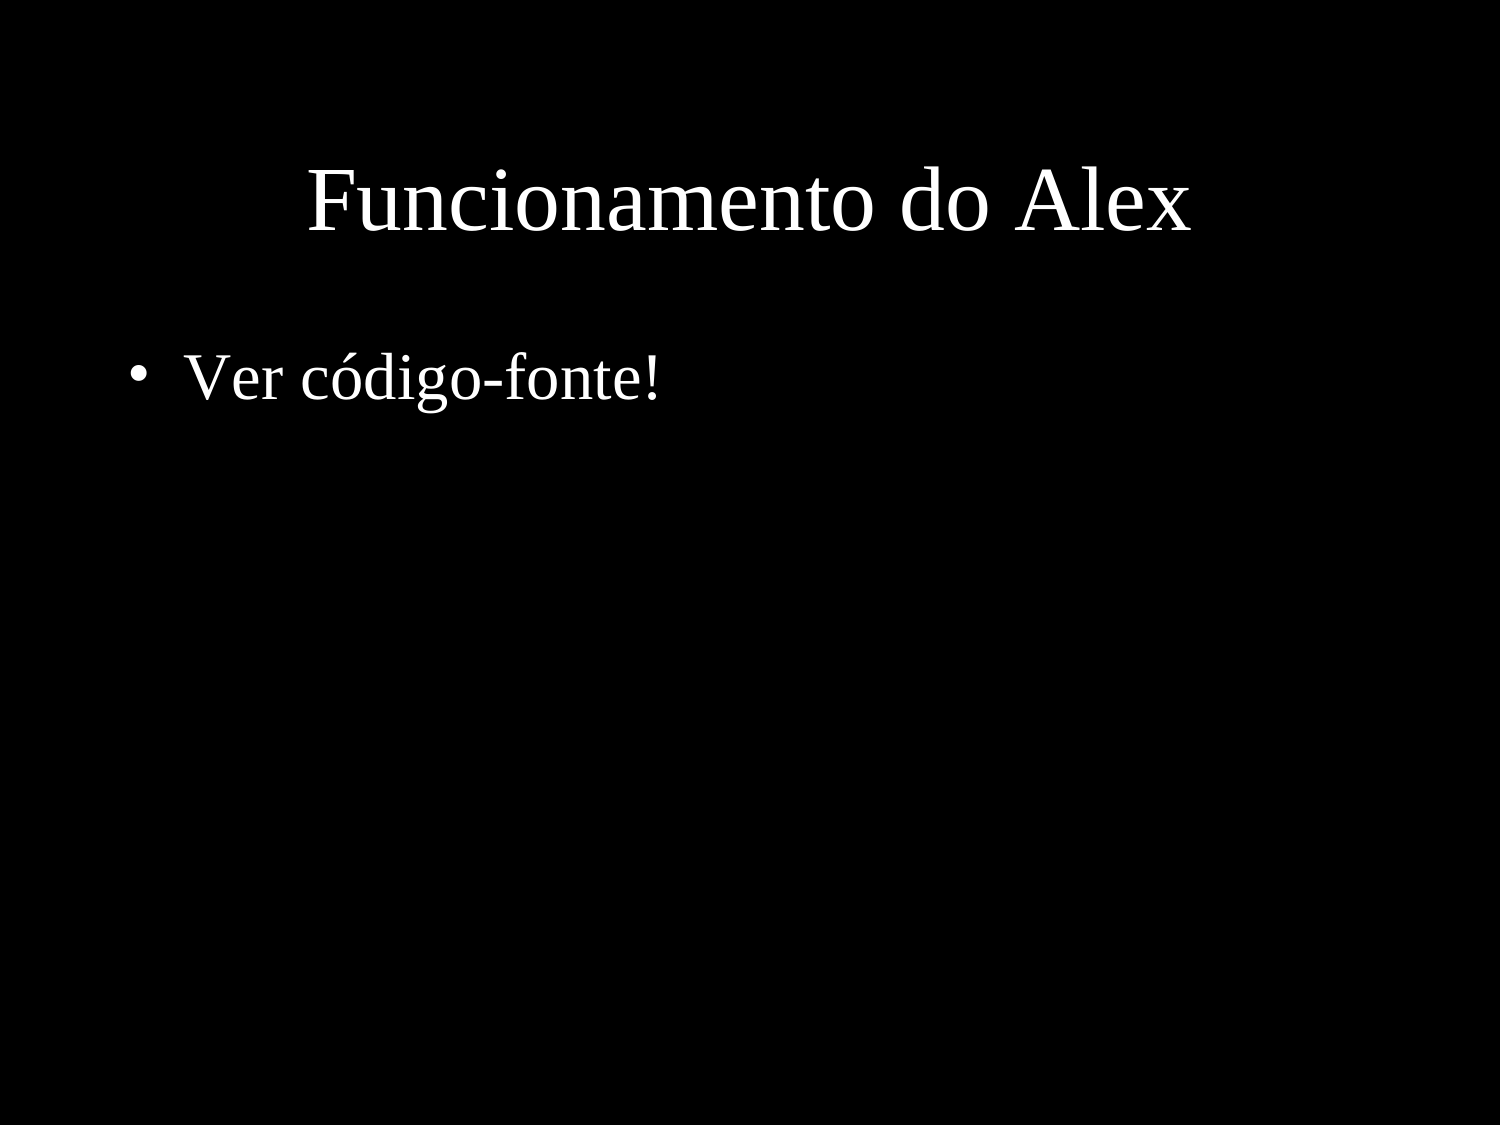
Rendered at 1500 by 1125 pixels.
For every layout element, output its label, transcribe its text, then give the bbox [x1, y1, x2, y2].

list Ver código-fonte! [112, 324, 1388, 1001]
title Funcionamento do Alex [112, 99, 1388, 288]
